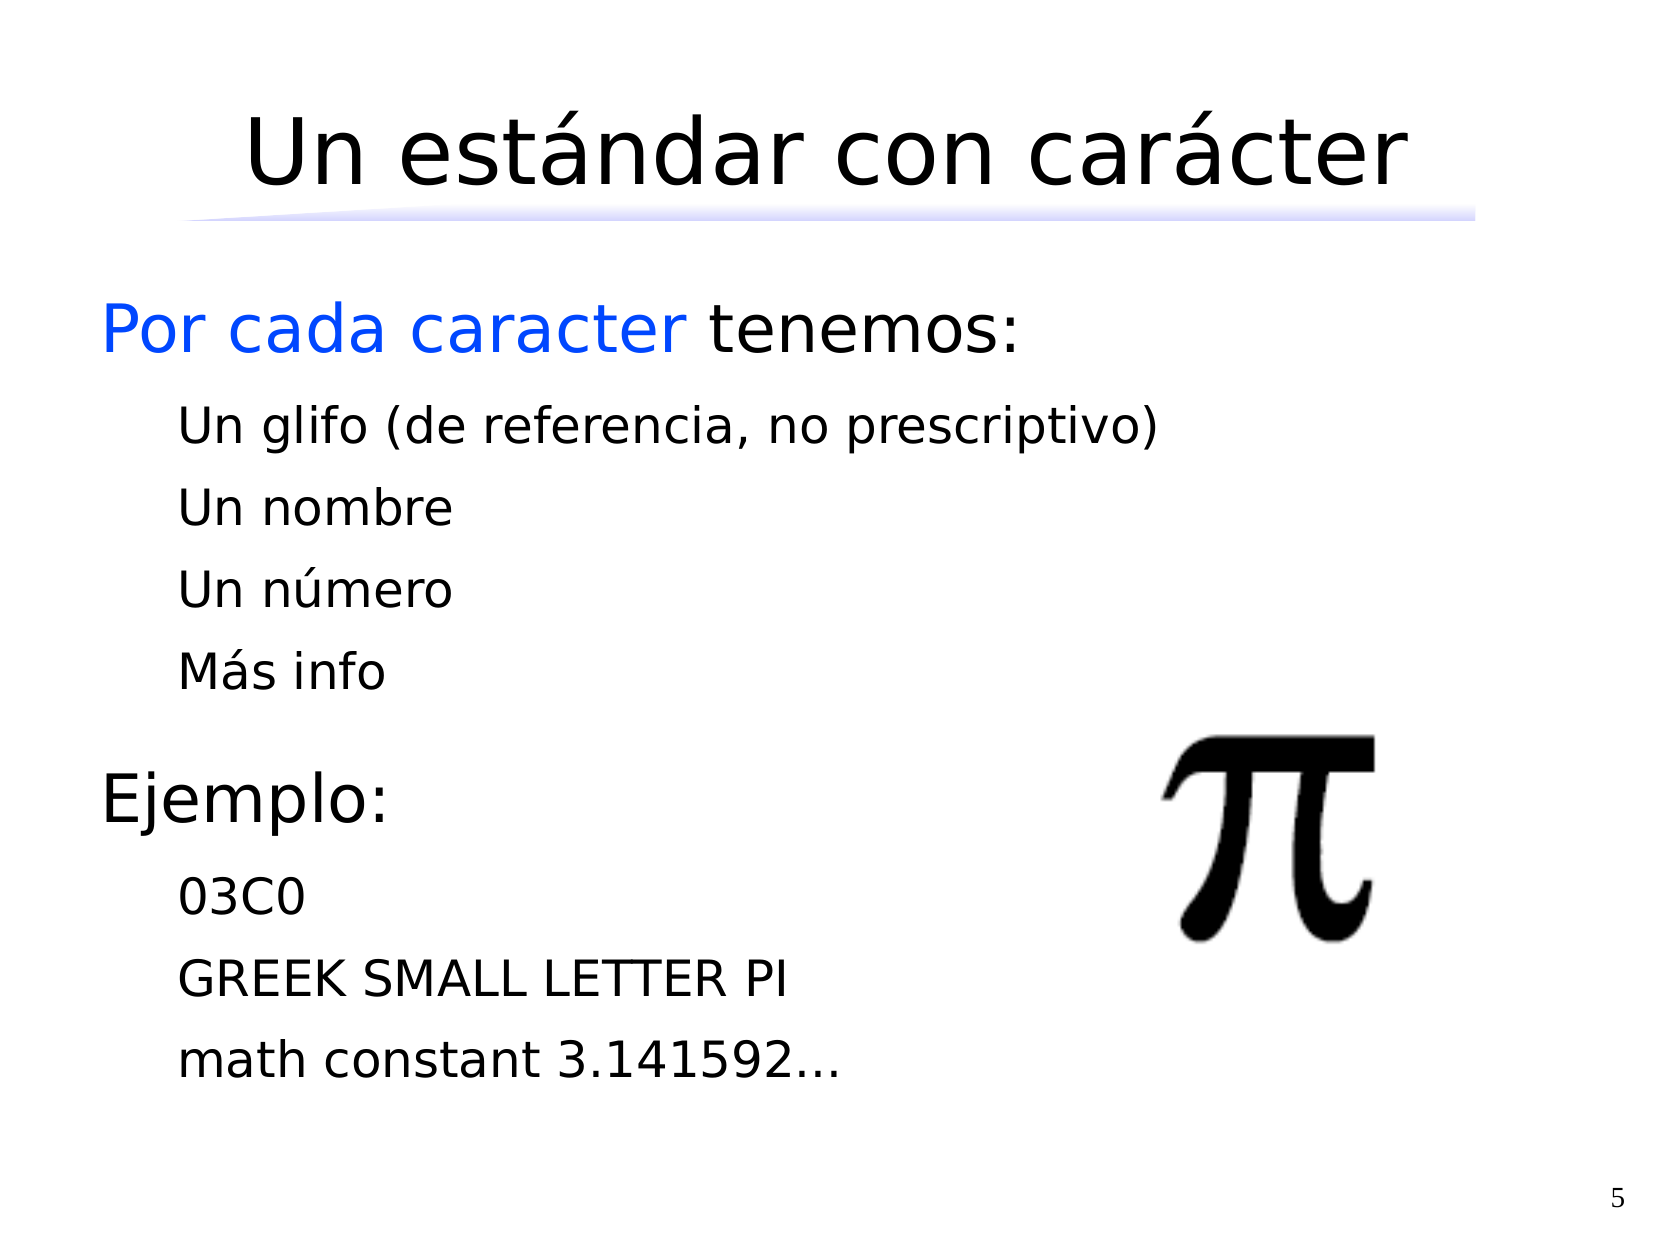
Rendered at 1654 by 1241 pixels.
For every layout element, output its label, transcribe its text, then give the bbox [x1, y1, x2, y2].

picture [1122, 693, 1418, 990]
list Por cada caracter tenemos: Un glifo (de referencia, no prescriptivo) Un nombre Un número Más info Ejemplo: 03C0 GREEK SMALL LETTER PI math constant 3.141592... [82, 290, 1571, 1109]
title Un estándar con carácter [82, 49, 1571, 257]
